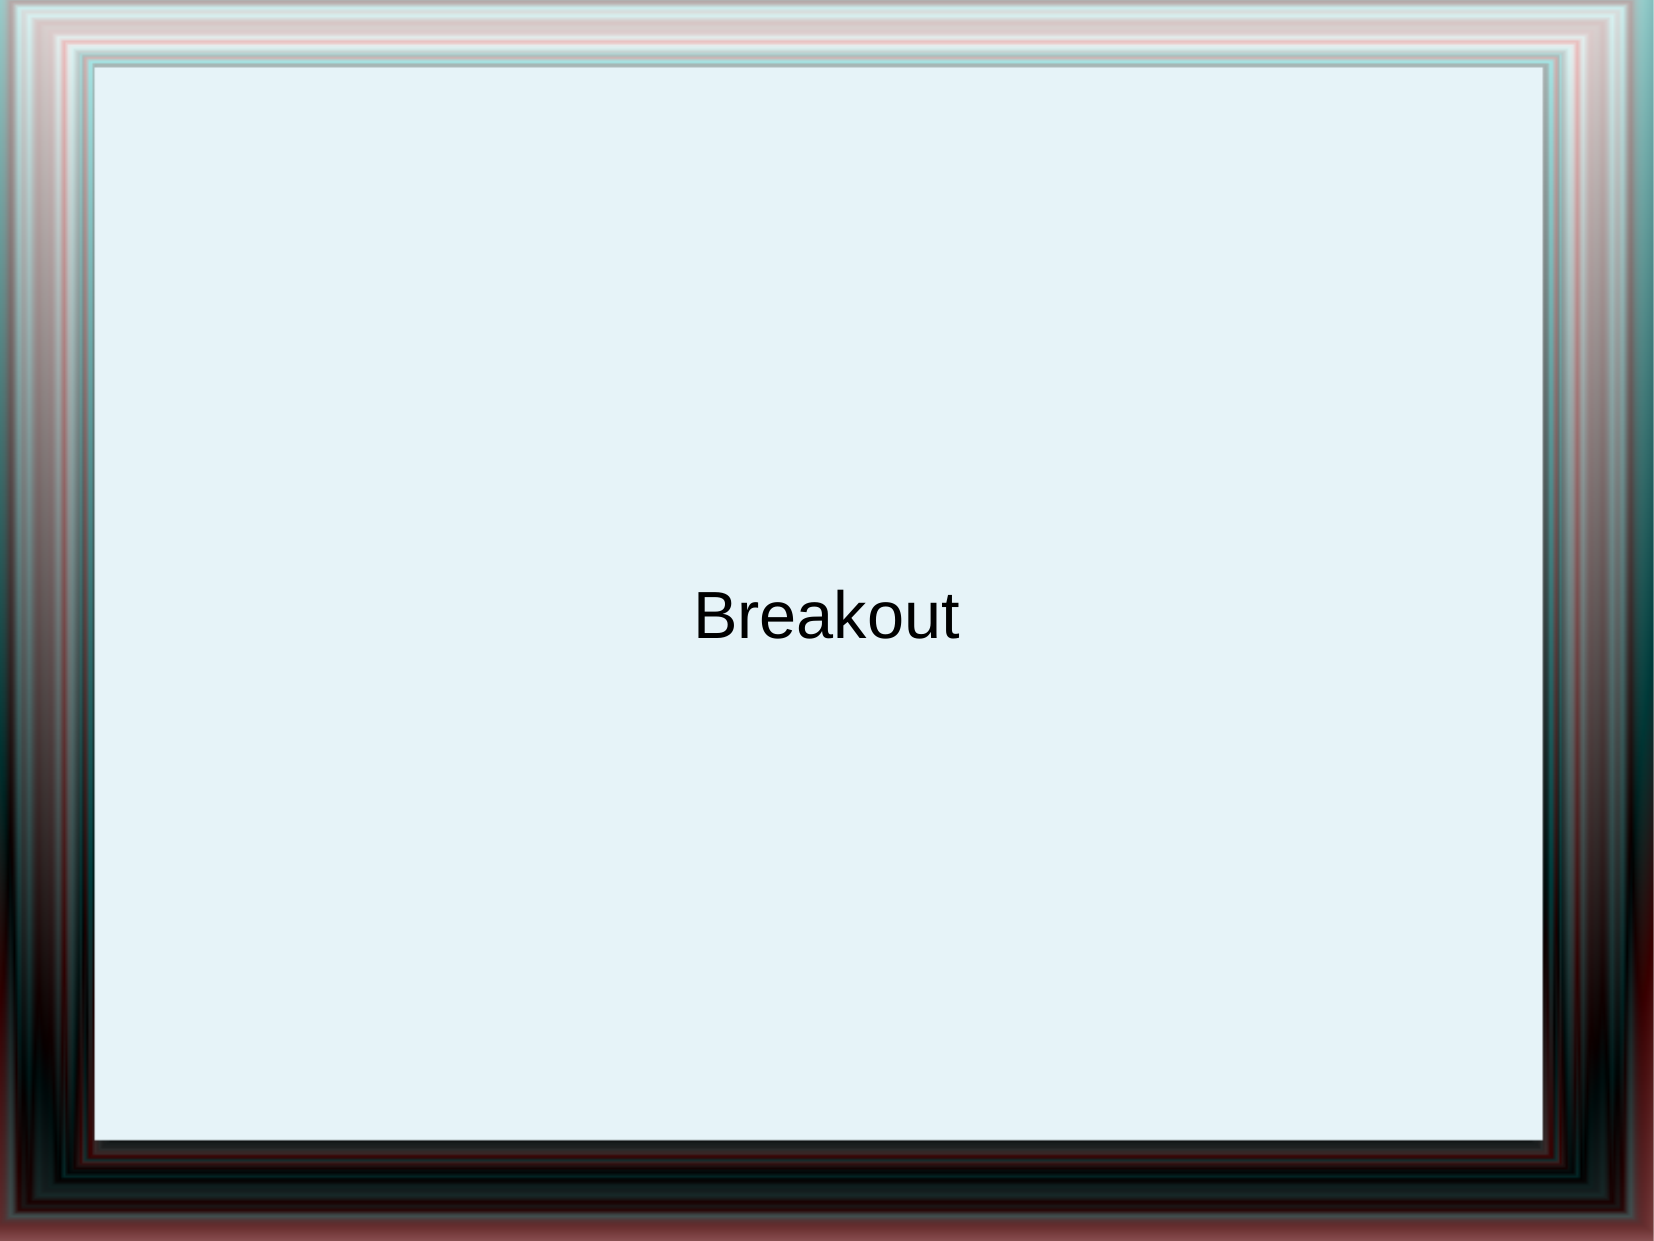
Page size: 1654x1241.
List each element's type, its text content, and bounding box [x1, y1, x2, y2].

subtitle Breakout [118, 95, 1536, 1136]
picture [0, 0, 1654, 1241]
